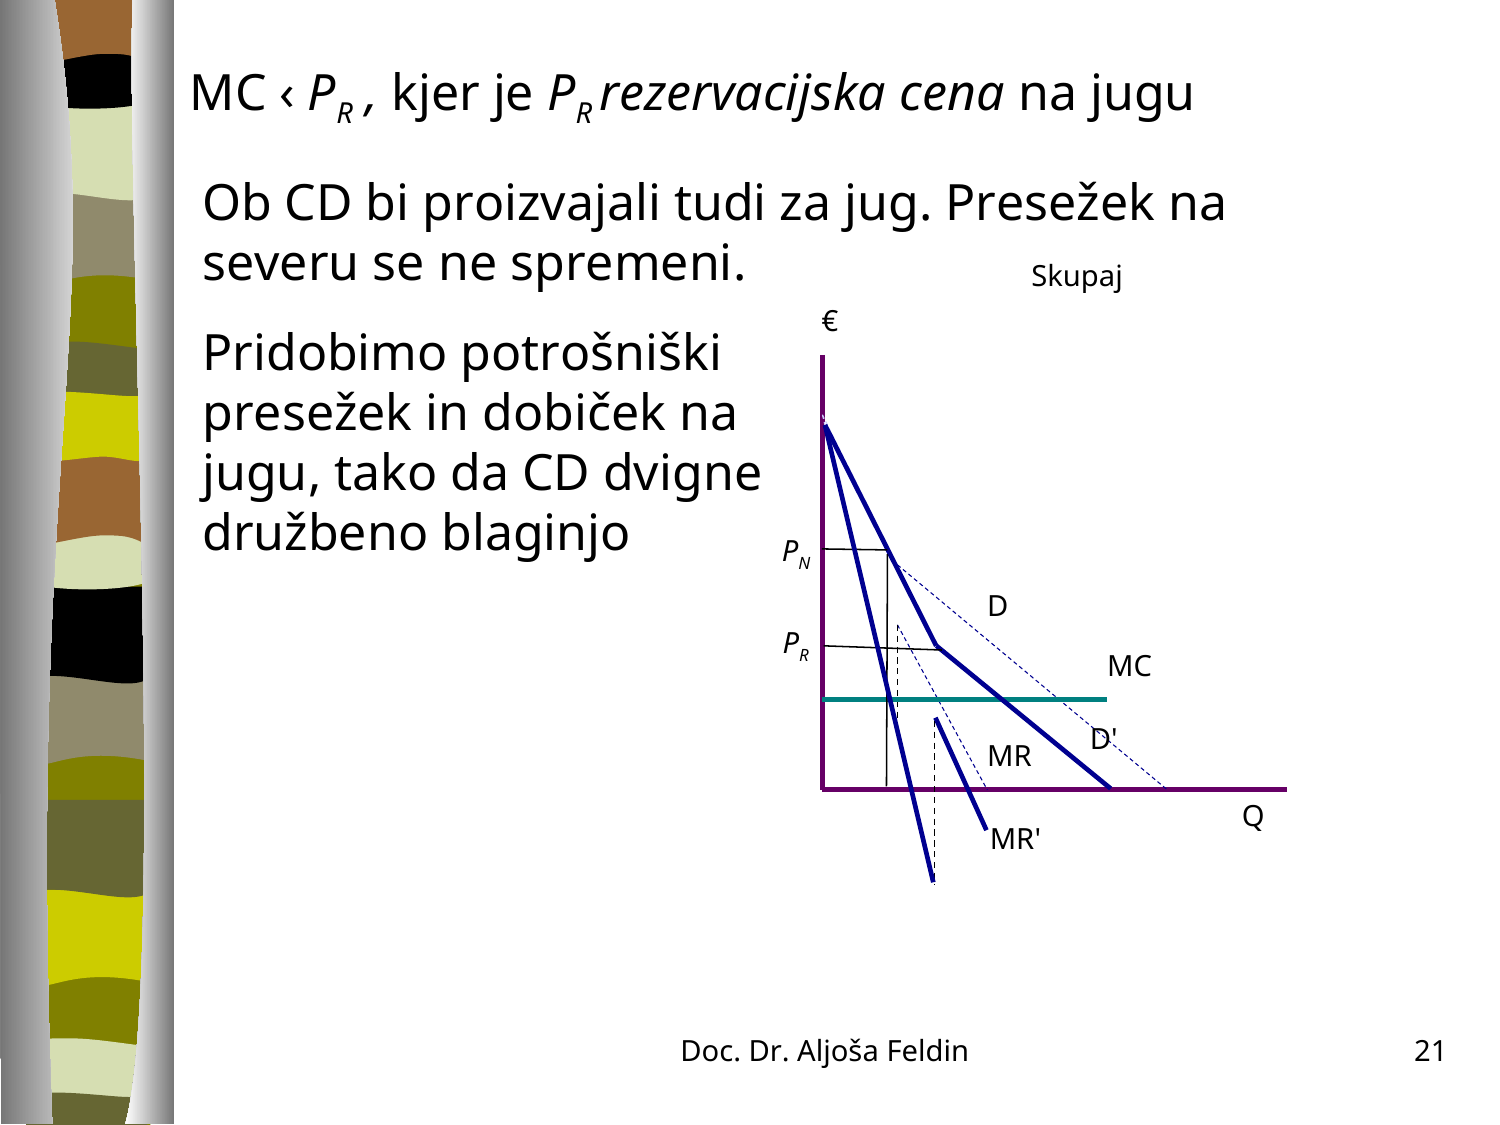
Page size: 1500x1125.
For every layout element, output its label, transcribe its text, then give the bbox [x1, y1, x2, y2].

text_box MR [1043, 729, 1074, 754]
text_box € [762, 294, 898, 346]
text_box Ob CD bi proizvajali tudi za jug. Presežek na severu se ne spremeni. [187, 162, 1351, 298]
text_box PN [737, 525, 826, 581]
text_box MC ‹ PR , kjer je PR rezervacijska cena na jugu [174, 53, 1313, 137]
text_box Pridobimo potrošniški presežek in dobiček na jugu, tako da CD dvigne družbeno blaginjo [187, 312, 826, 568]
text_box Q [1227, 789, 1393, 841]
text_box Doc. Dr. Aljoša Feldin [587, 1024, 1063, 1100]
text_box MR [972, 729, 1078, 781]
text_box <number> [1149, 1024, 1463, 1100]
text_box Skupaj [942, 249, 1213, 301]
text_box D' [1074, 712, 1151, 763]
text_box PR [736, 616, 824, 673]
text_box MR' [975, 812, 1063, 863]
text_box D [972, 579, 1183, 631]
text_box MC [1092, 639, 1198, 691]
